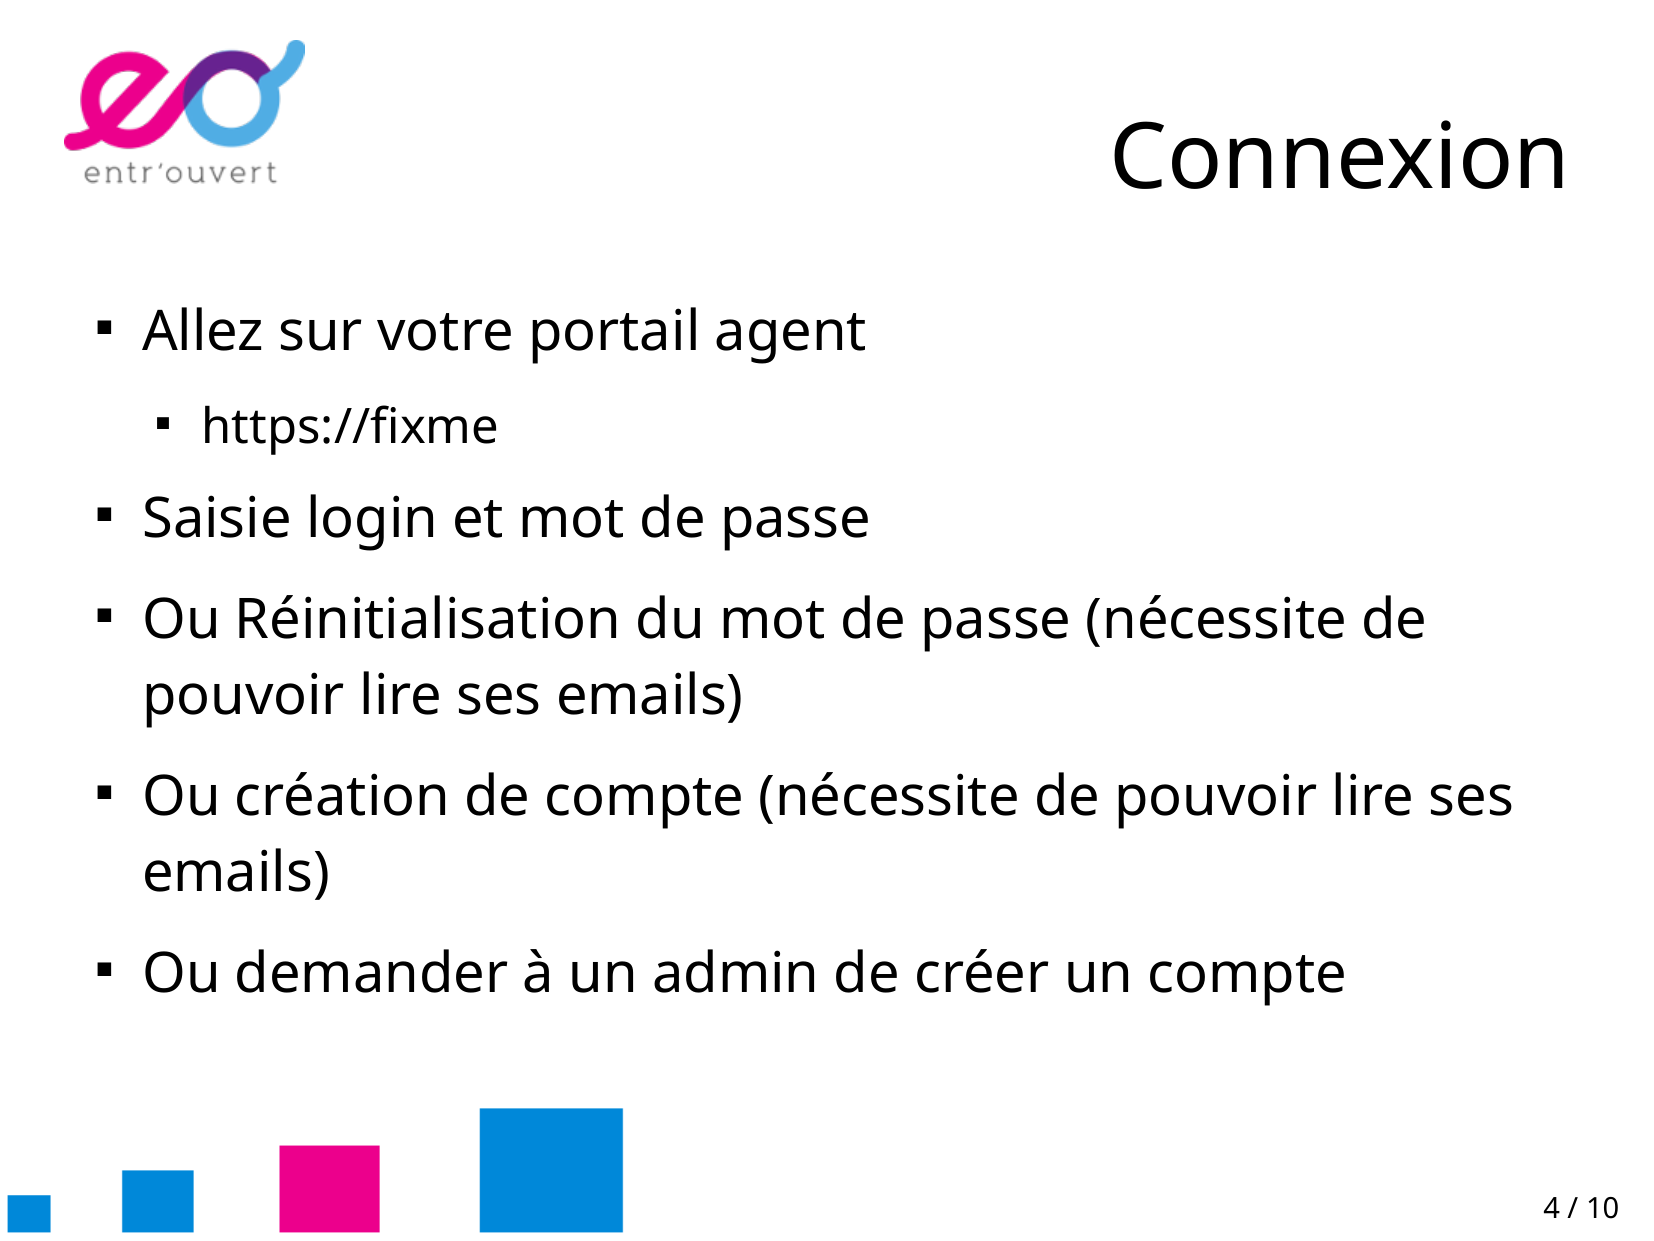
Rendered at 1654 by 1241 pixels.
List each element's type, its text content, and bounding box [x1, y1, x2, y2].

list Allez sur votre portail agent https://fixme Saisie login et mot de passe Ou Réinitialisation du mot de passe (nécessite de pouvoir lire ses emails) Ou création de compte (nécessite de pouvoir lire ses emails) Ou demander à un admin de créer un compte [82, 290, 1571, 1010]
title Connexion [354, 49, 1571, 257]
picture [64, 40, 305, 184]
picture [5, 1106, 626, 1235]
